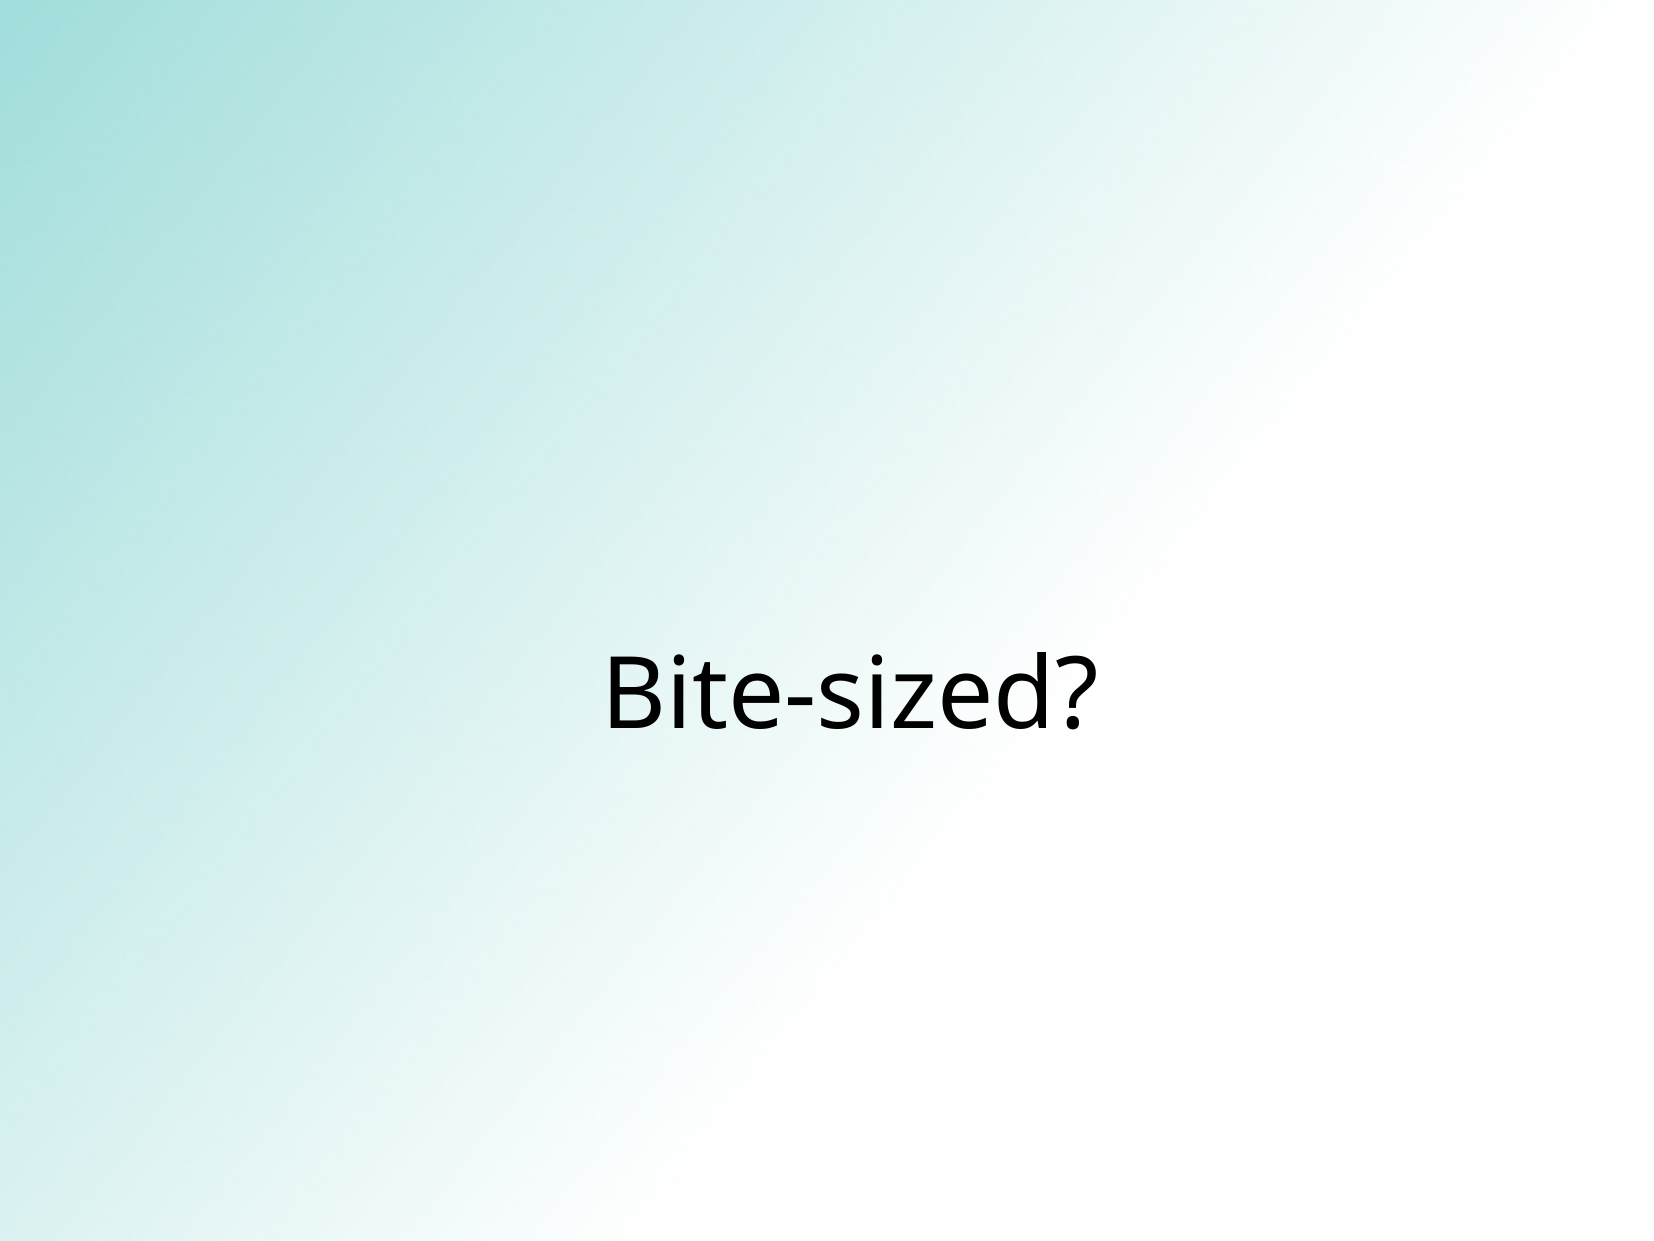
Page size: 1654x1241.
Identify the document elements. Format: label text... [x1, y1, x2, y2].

picture [0, 0, 1654, 1241]
subtitle Bite-sized? [106, 209, 1595, 1170]
